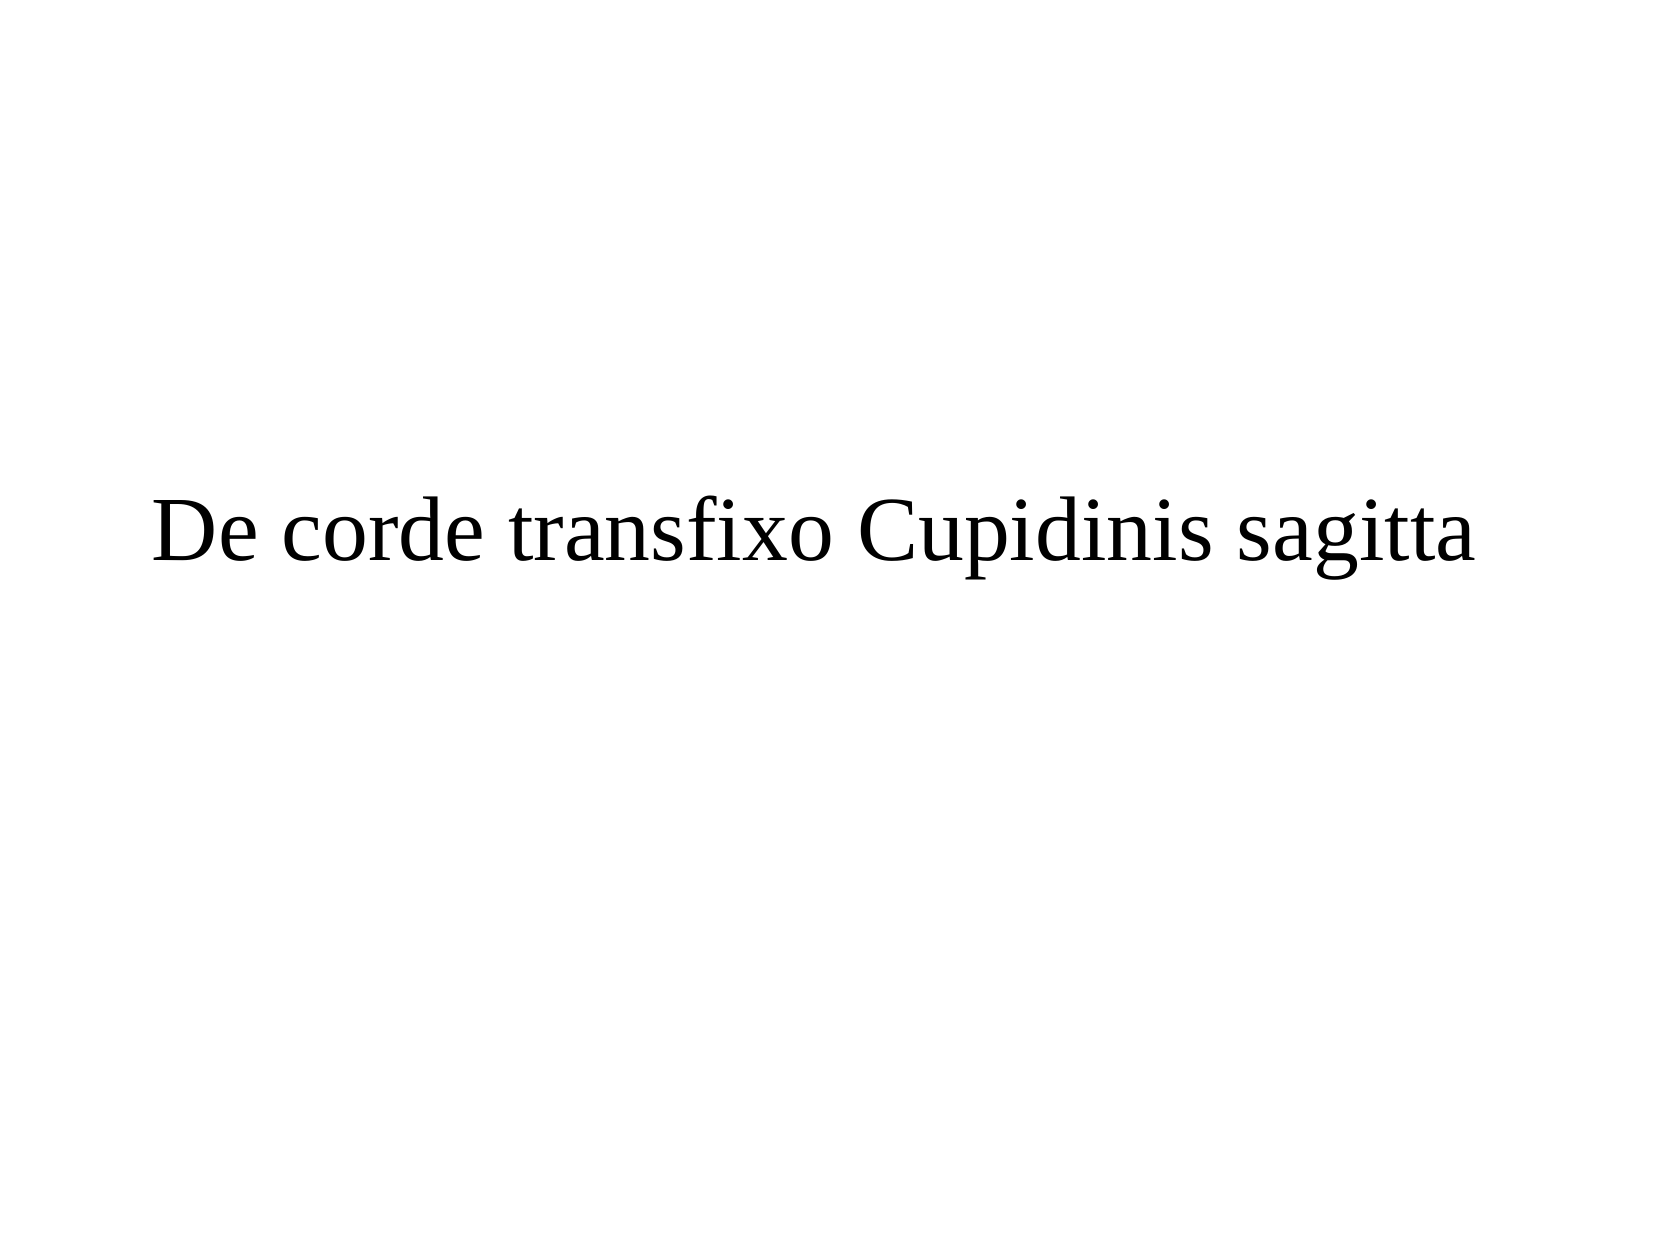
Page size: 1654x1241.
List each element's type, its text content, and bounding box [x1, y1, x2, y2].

subtitle De corde transfixo Cupidinis sagitta [82, 49, 1571, 1010]
